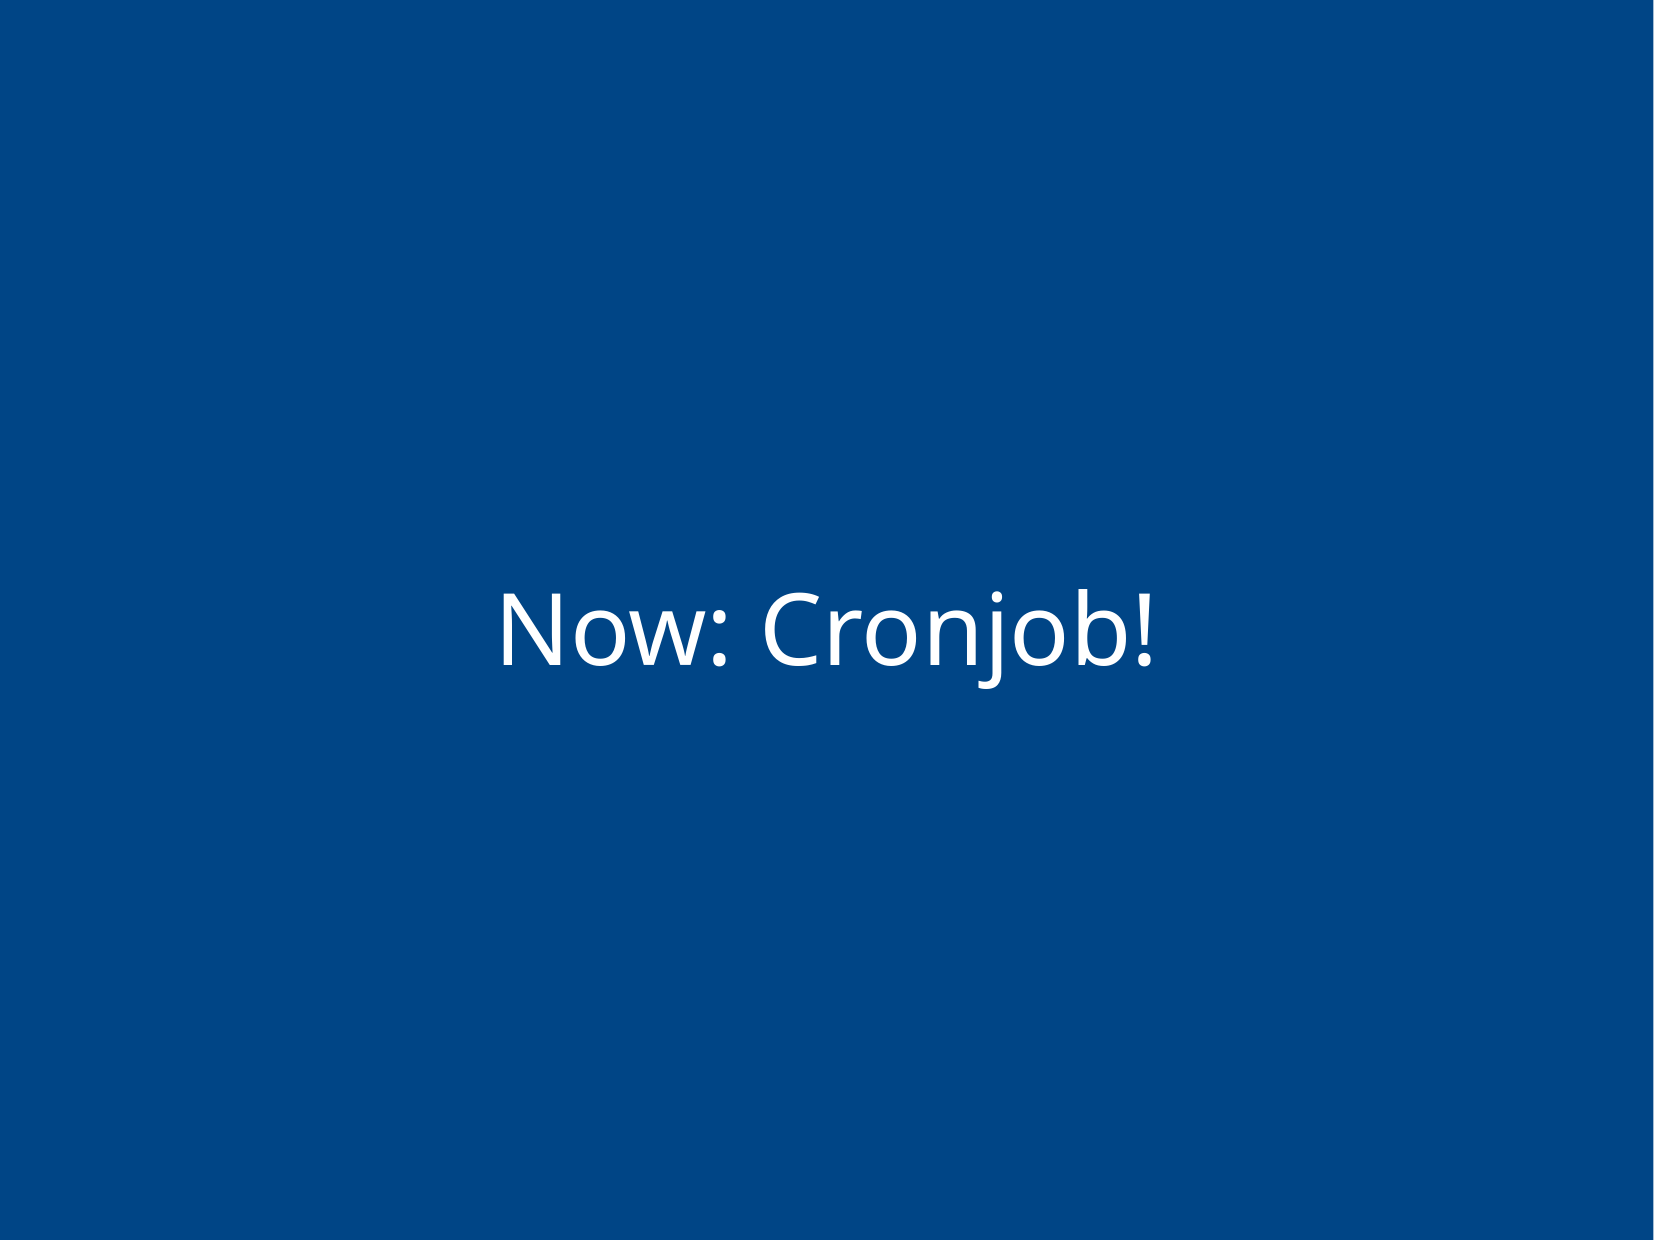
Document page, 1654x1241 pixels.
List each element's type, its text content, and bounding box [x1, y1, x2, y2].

subtitle Now: Cronjob! [23, 35, 1630, 1217]
